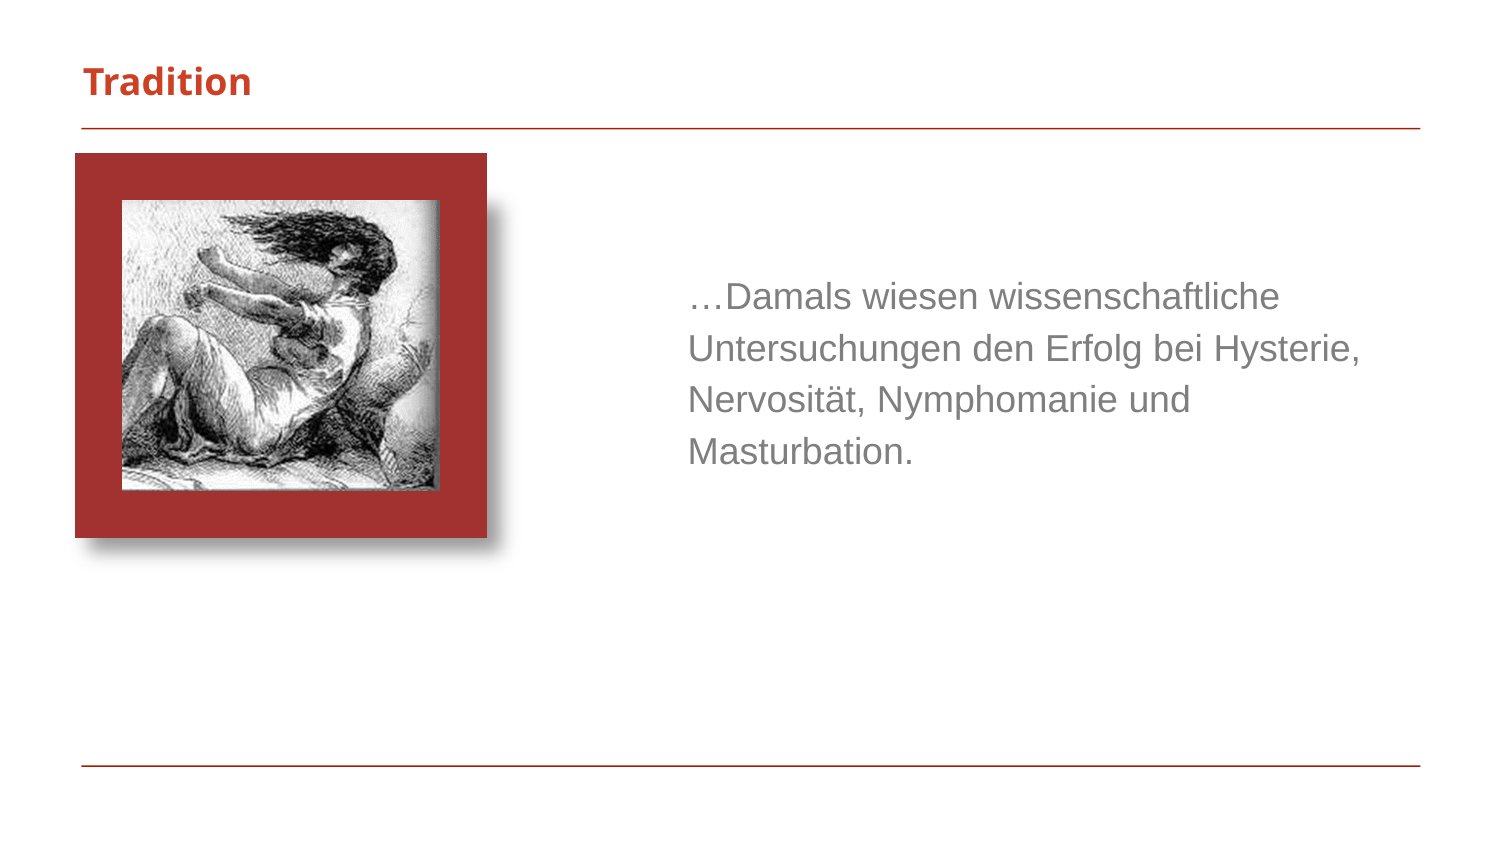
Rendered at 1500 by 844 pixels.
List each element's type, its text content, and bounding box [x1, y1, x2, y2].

text_box Tradition [67, 43, 1078, 117]
picture [62, 153, 528, 579]
text_box …Damals wiesen wissenschaftliche Untersuchungen den Erfolg bei Hysterie, Nervosität, Nymphomanie und Masturbation. [672, 153, 1437, 742]
